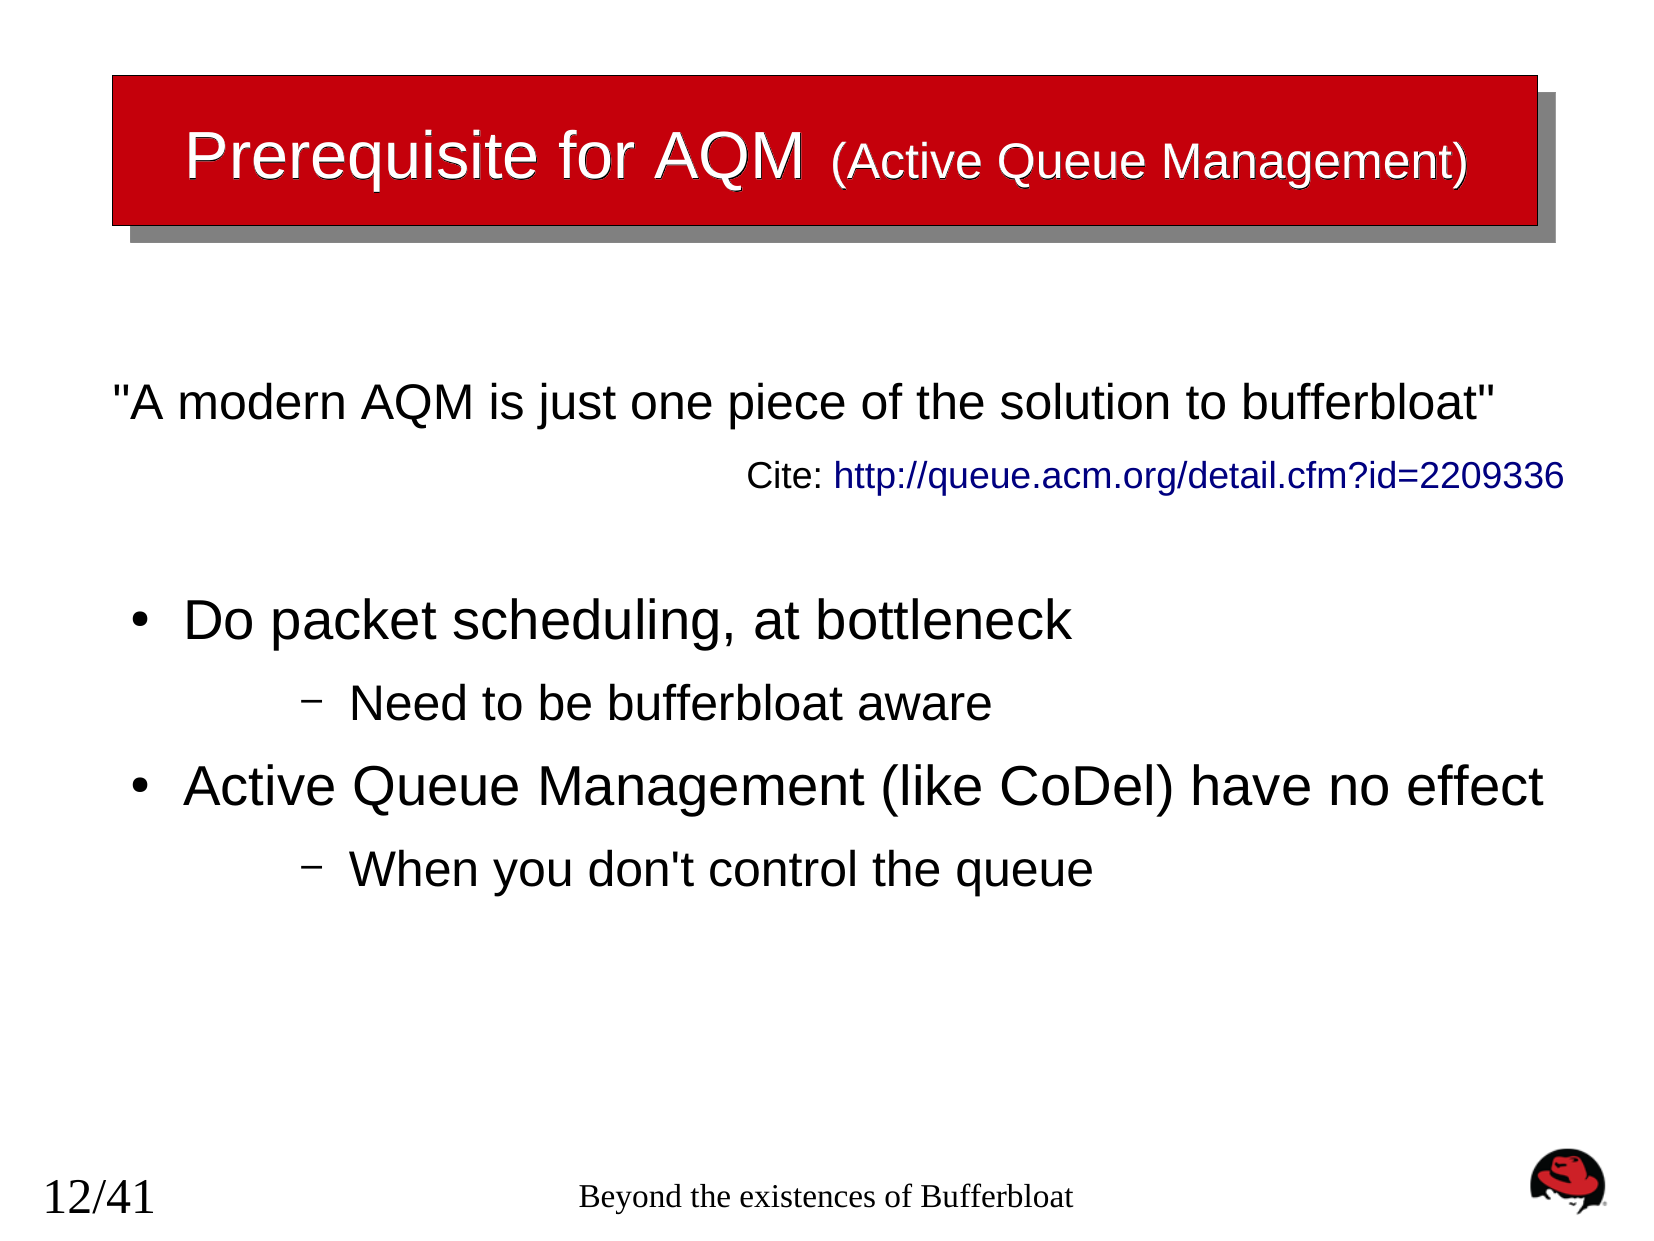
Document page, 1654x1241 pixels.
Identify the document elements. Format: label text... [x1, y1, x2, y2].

title Prerequisite for AQM (Active Queue Management) [116, 75, 1538, 226]
list "A modern AQM is just one piece of the solution to bufferbloat" Cite: http://queue.acm.org/detail.cfm?id=2209336 Do packet scheduling, at bottleneck Need to be bufferbloat aware Active Queue Management (like CoDel) have no effect When you don't control the queue [112, 295, 1565, 1083]
picture [1529, 1146, 1613, 1224]
